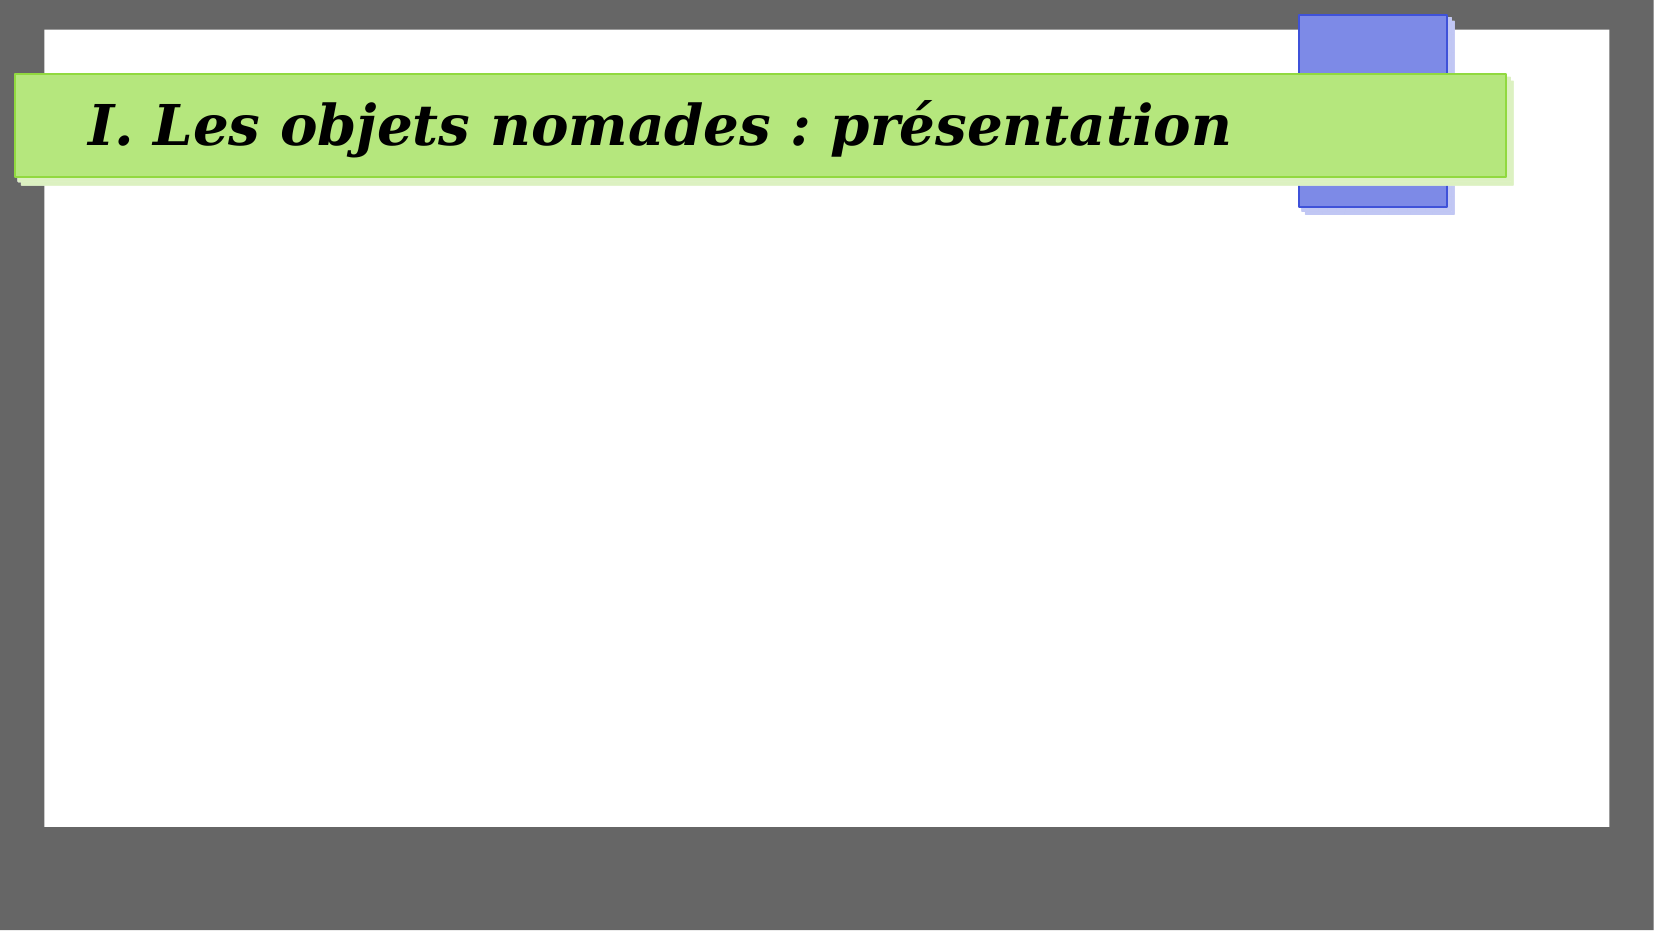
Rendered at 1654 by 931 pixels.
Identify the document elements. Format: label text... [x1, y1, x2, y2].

title I. Les objets nomades : présentation [88, 73, 1506, 178]
